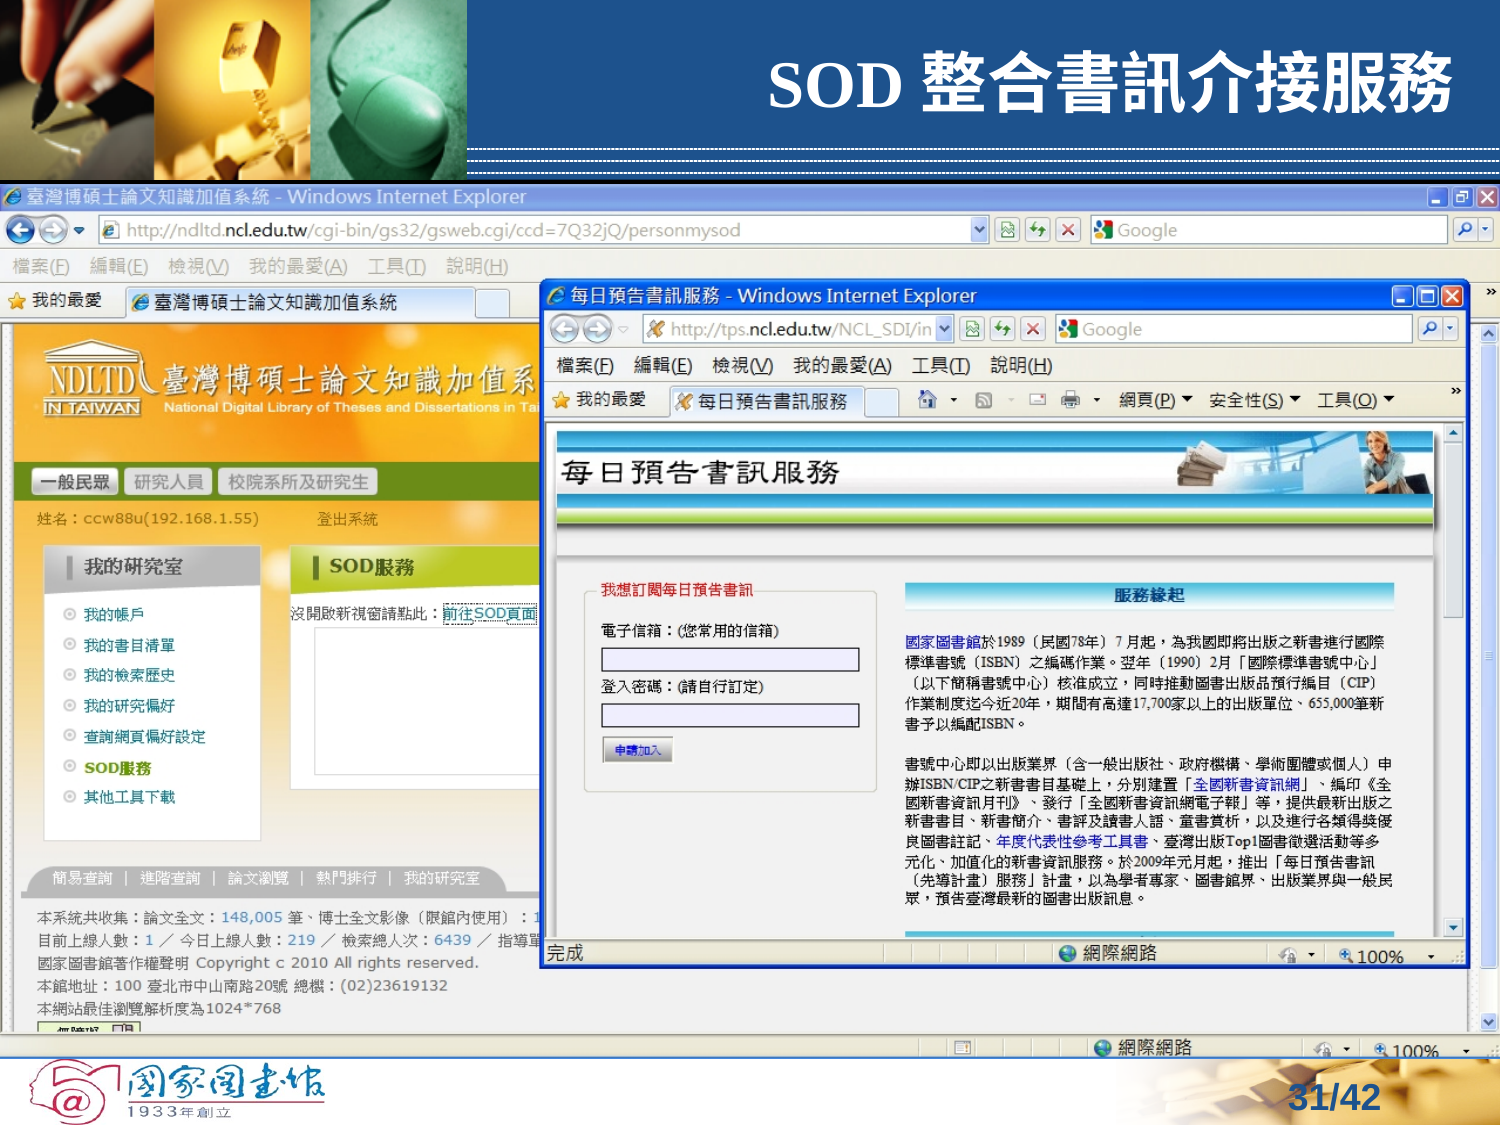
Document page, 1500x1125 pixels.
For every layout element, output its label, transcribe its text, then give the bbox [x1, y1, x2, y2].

title SOD整合書訊介接服務 [469, 24, 1470, 138]
picture [0, 184, 1500, 1125]
